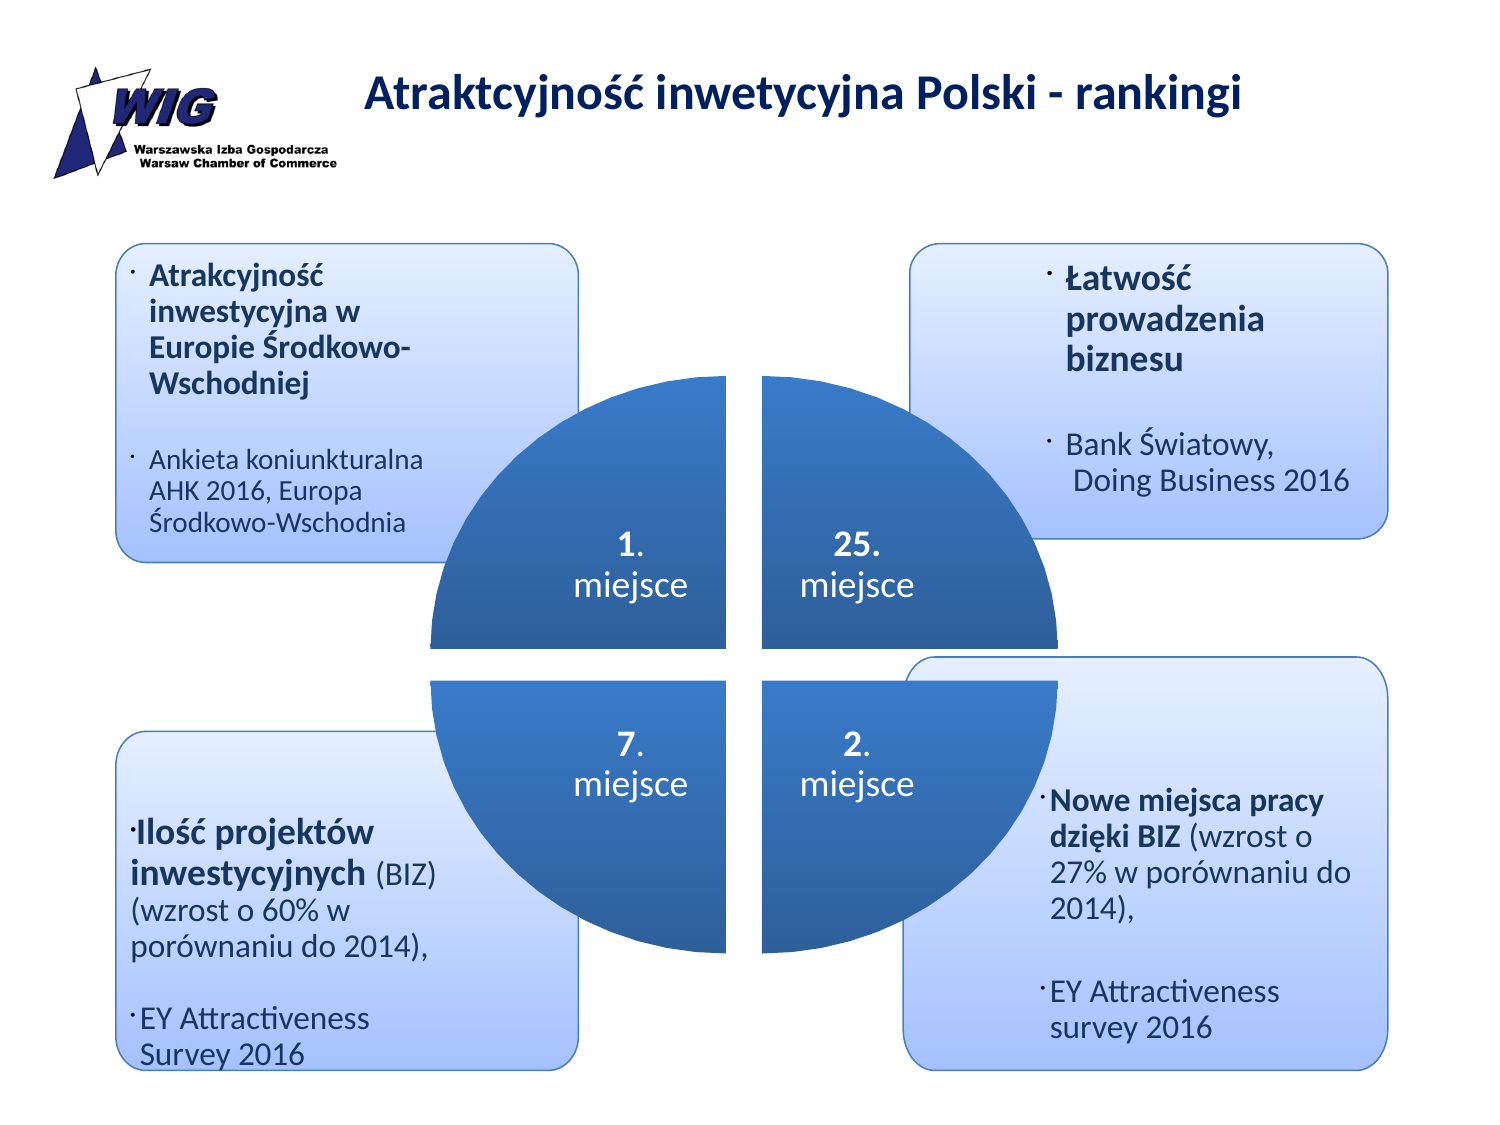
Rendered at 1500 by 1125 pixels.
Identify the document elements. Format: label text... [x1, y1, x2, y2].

text_box Atrakcyjność inwestycyjna w Europie Środkowo-Wschodniej Ankieta koniunkturalna AHK 2016, Europa Środkowo-Wschodnia [115, 243, 579, 563]
picture [53, 66, 183, 179]
text_box 2. miejsce [761, 680, 1058, 954]
text_box Łatwość prowadzenia biznesu Bank Światowy, Doing Business 2016 [909, 243, 1388, 539]
title Atraktcyjność inwetycyjna Polski - rankingi [183, 51, 1425, 240]
text_box 25. miejsce [761, 375, 1058, 649]
text_box 1. miejsce [430, 375, 727, 649]
text_box Nowe miejsca pracy dzięki BIZ (wzrost o 27% w porównaniu do 2014), EY Attractiveness survey 2016 [903, 656, 1388, 1071]
text_box Ilość projektów inwestycyjnych (BIZ) (wzrost o 60% w porównaniu do 2014), EY Attractiveness Survey 2016 [115, 731, 579, 1071]
text_box 7. miejsce [430, 680, 727, 954]
